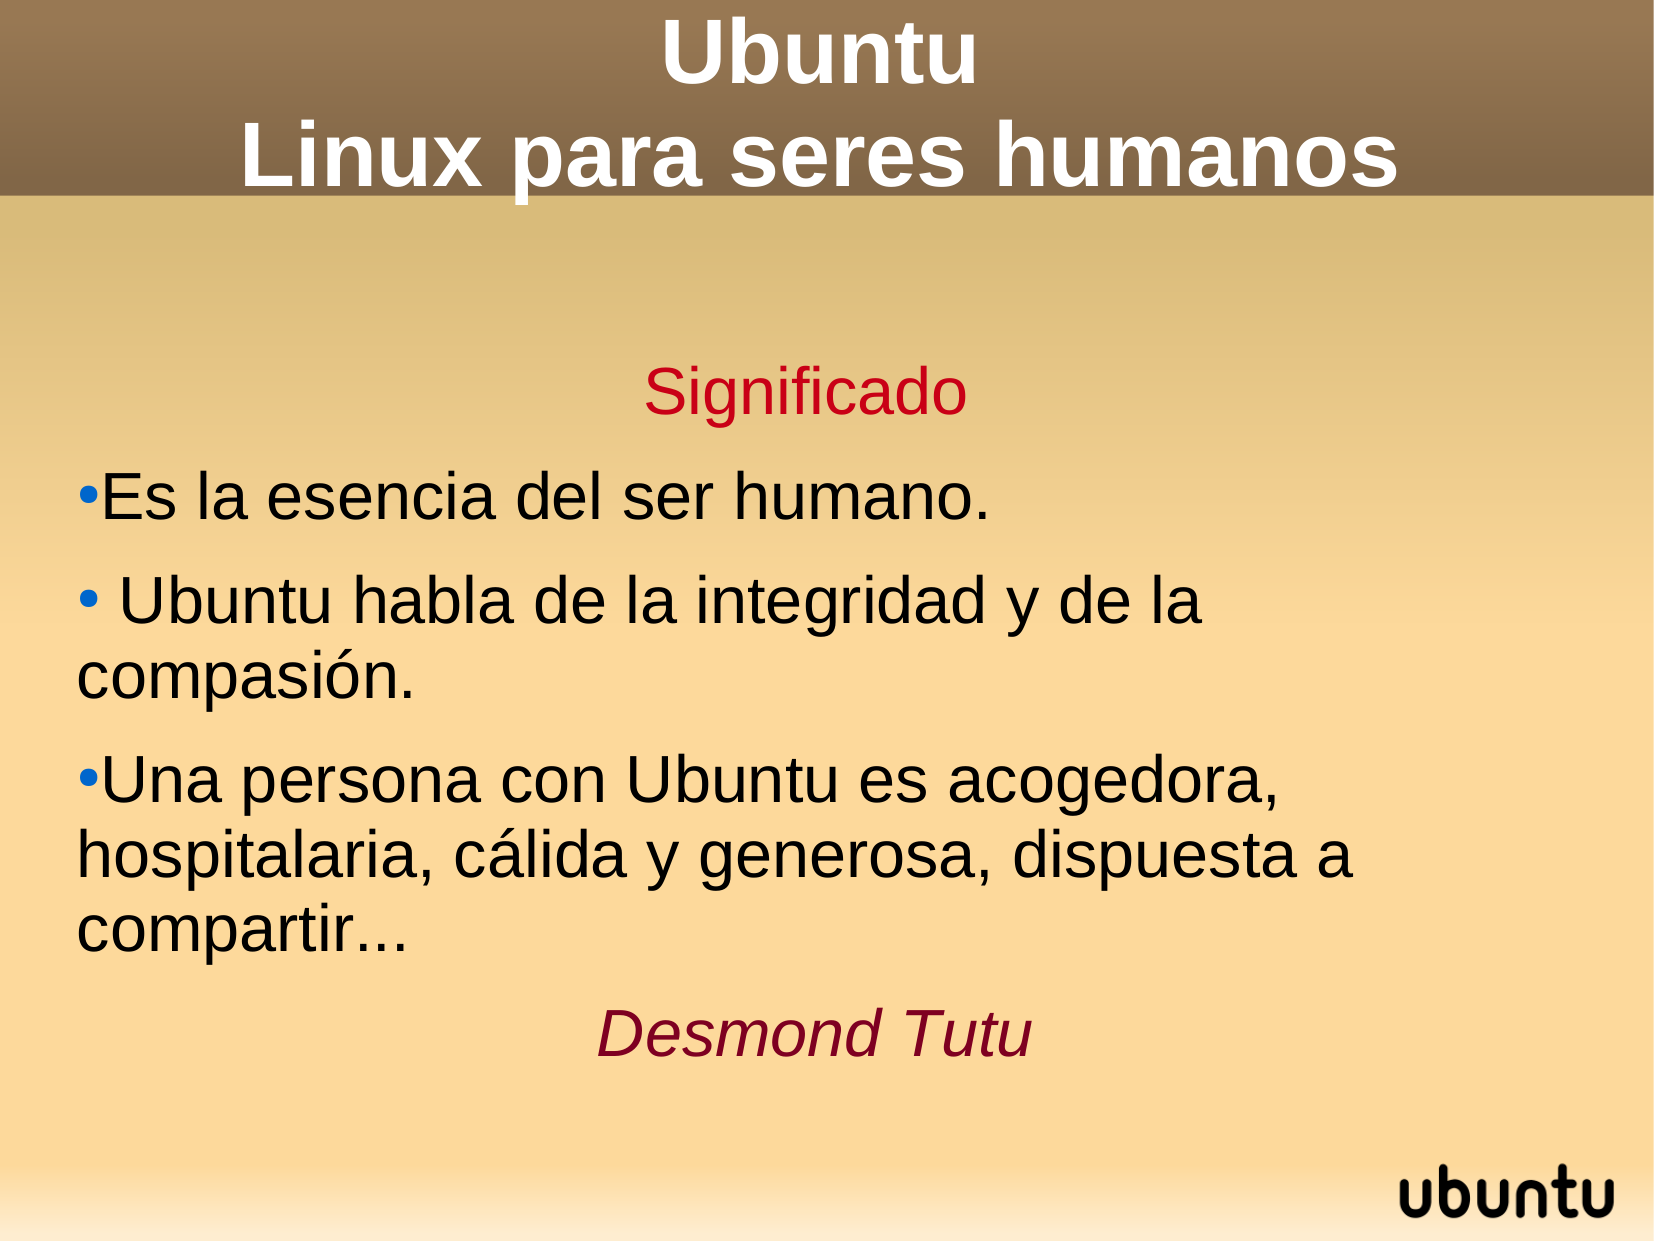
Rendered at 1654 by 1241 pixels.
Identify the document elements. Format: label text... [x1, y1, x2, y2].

list [29, 442, 1565, 1004]
list Significado Es la esencia del ser humano. Ubuntu habla de la integridad y de la compasión. Una persona con Ubuntu es acogedora, hospitalaria, cálida y generosa, dispuesta a compartir... Desmond Tutu [76, 1004, 1536, 1175]
picture [0, 0, 1654, 1241]
title Ubuntu Linux para seres humanos [76, 1, 1565, 207]
list Significado Es la esencia del ser humano. Ubuntu habla de la integridad y de la compasión. Una persona con Ubuntu es acogedora, hospitalaria, cálida y generosa, dispuesta a compartir... Desmond Tutu [76, 354, 1536, 442]
